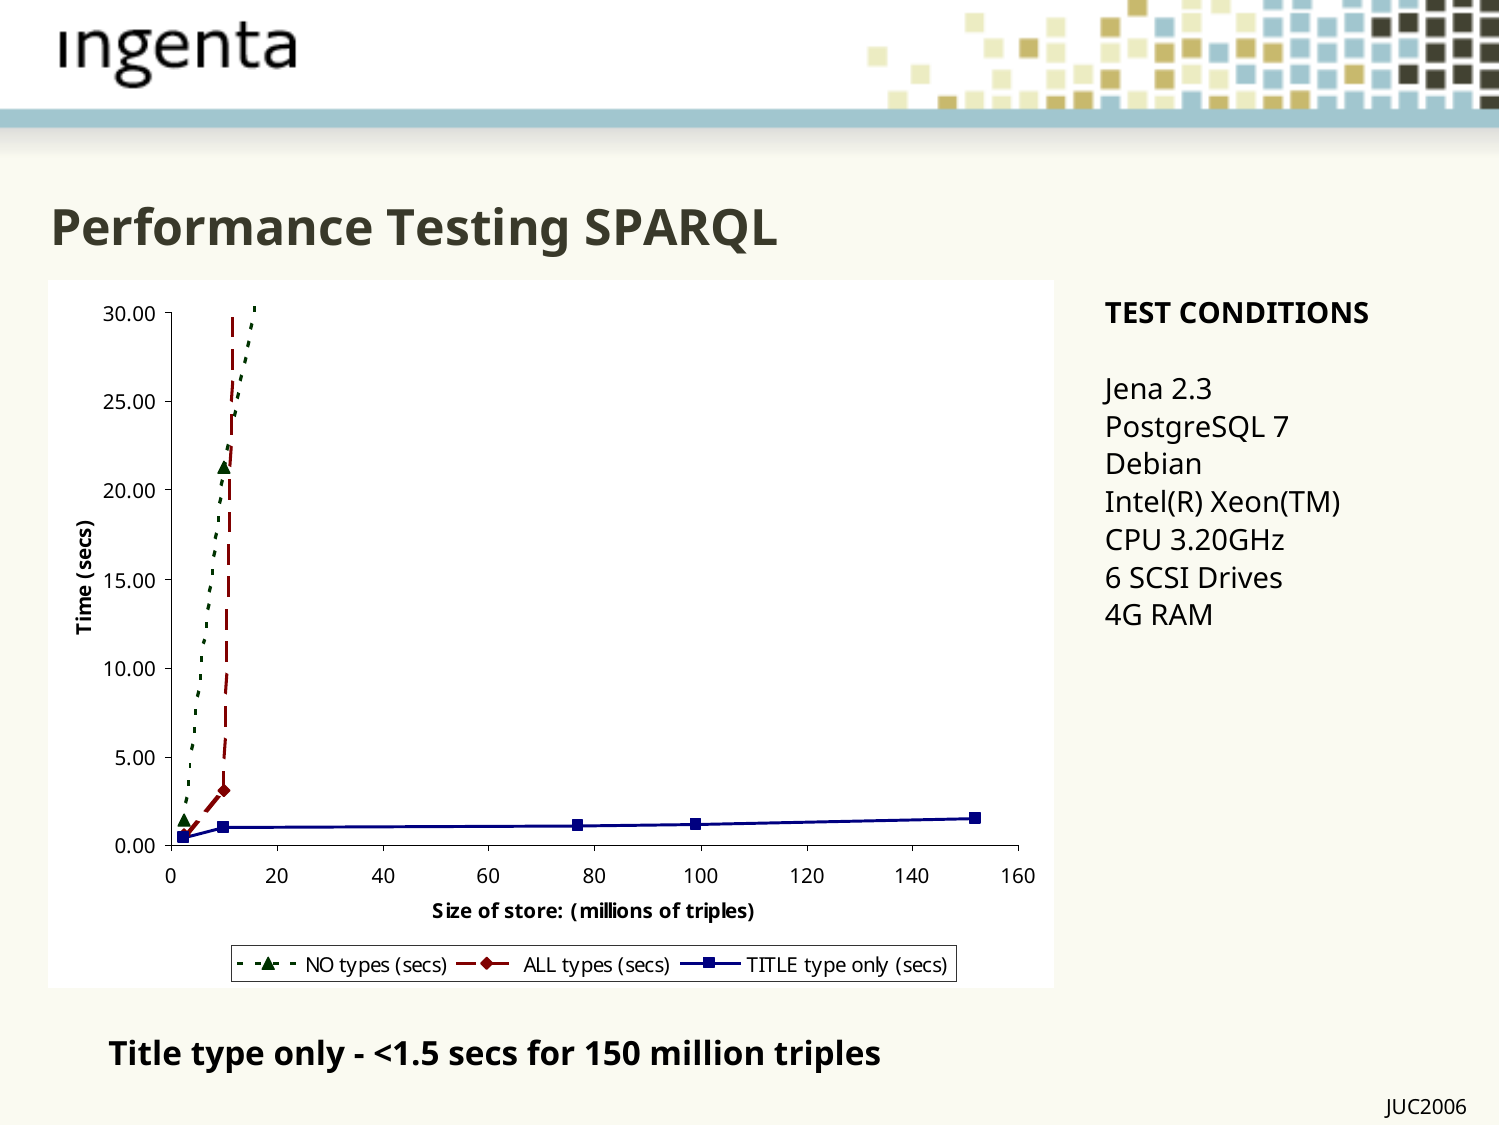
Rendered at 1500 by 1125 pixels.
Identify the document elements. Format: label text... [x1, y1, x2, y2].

list [1174, 608, 1180, 616]
list [1195, 607, 1205, 621]
list [1107, 607, 1115, 618]
text_box TEST CONDITIONS Jena 2.3 PostgreSQL 7 Debian Intel(R) Xeon(TM) CPU 3.20GHz 6 SCSI Drives 4G RAM [1090, 286, 1466, 607]
picture [0, 0, 1499, 1125]
list [50, 262, 1375, 975]
list [1155, 607, 1163, 614]
text_box Title type only - <1.5 secs for 150 million triples [93, 1023, 1207, 1079]
title Performance Testing SPARQL [50, 187, 1375, 262]
